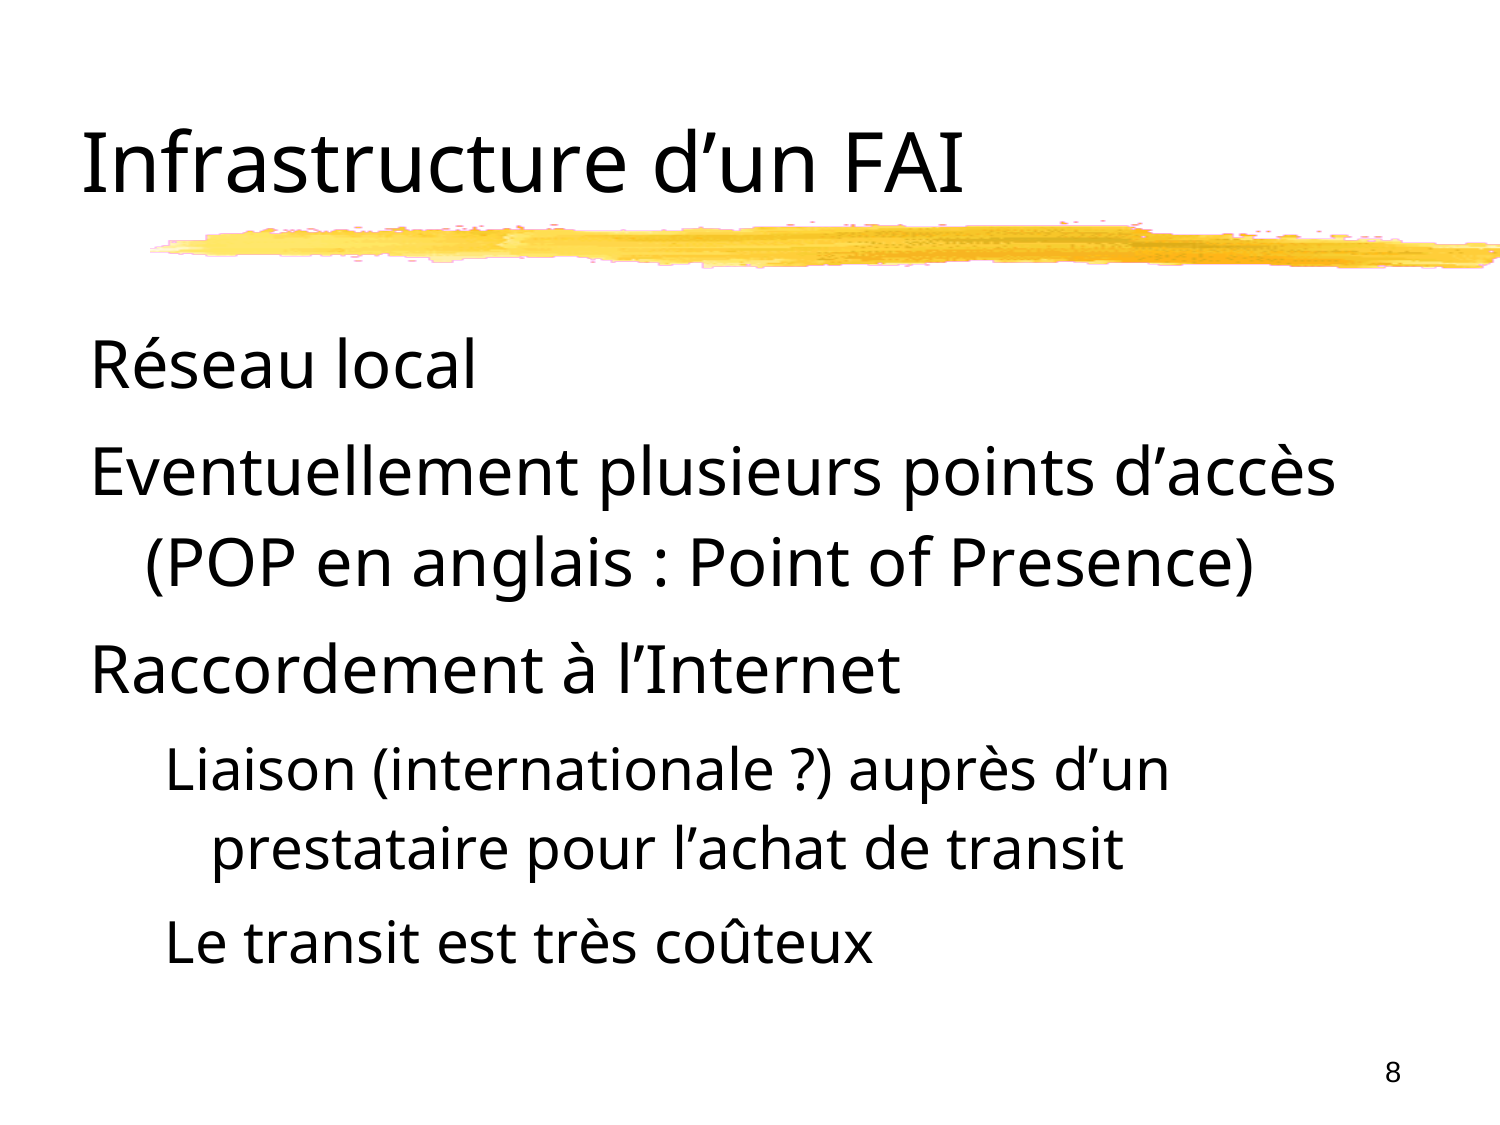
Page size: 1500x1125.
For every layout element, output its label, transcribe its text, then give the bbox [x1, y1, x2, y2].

picture [150, 215, 1500, 279]
title Infrastructure d’un FAI [66, 37, 1342, 225]
text_box <number> [1104, 1021, 1416, 1097]
list Réseau local Eventuellement plusieurs points d’accès (POP en anglais : Point of Presence)‏ Raccordement à l’Internet Liaison (internationale ?) auprès d’un prestataire pour l’achat de transit Le transit est très coûteux [74, 309, 1417, 997]
